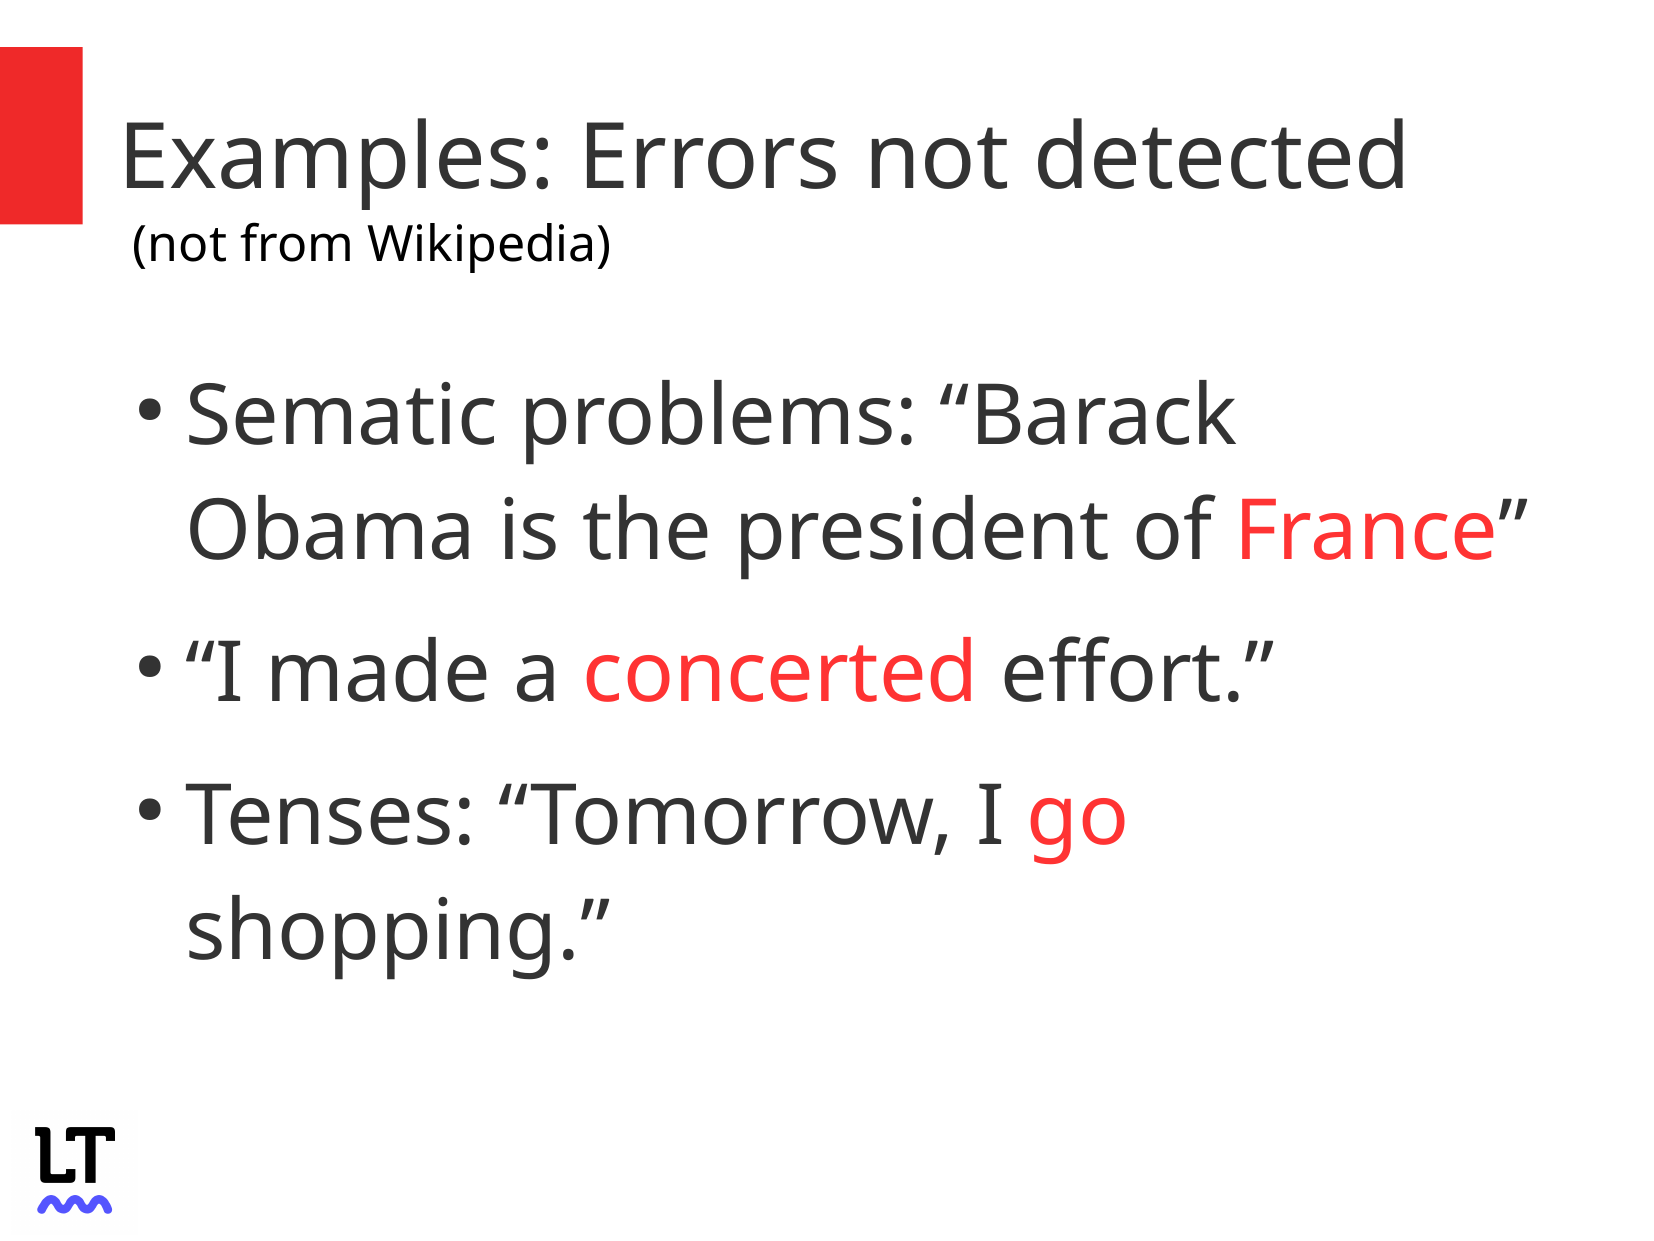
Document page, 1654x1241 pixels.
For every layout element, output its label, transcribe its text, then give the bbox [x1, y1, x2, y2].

picture [11, 1110, 138, 1235]
list Sematic problems: “Barack Obama is the president of France” “I made a concerted effort.” Tenses: “Tomorrow, I go shopping.” [118, 354, 1536, 1074]
title Examples: Errors not detected [118, 49, 1571, 257]
text_box (not from Wikipedia) [118, 201, 616, 273]
